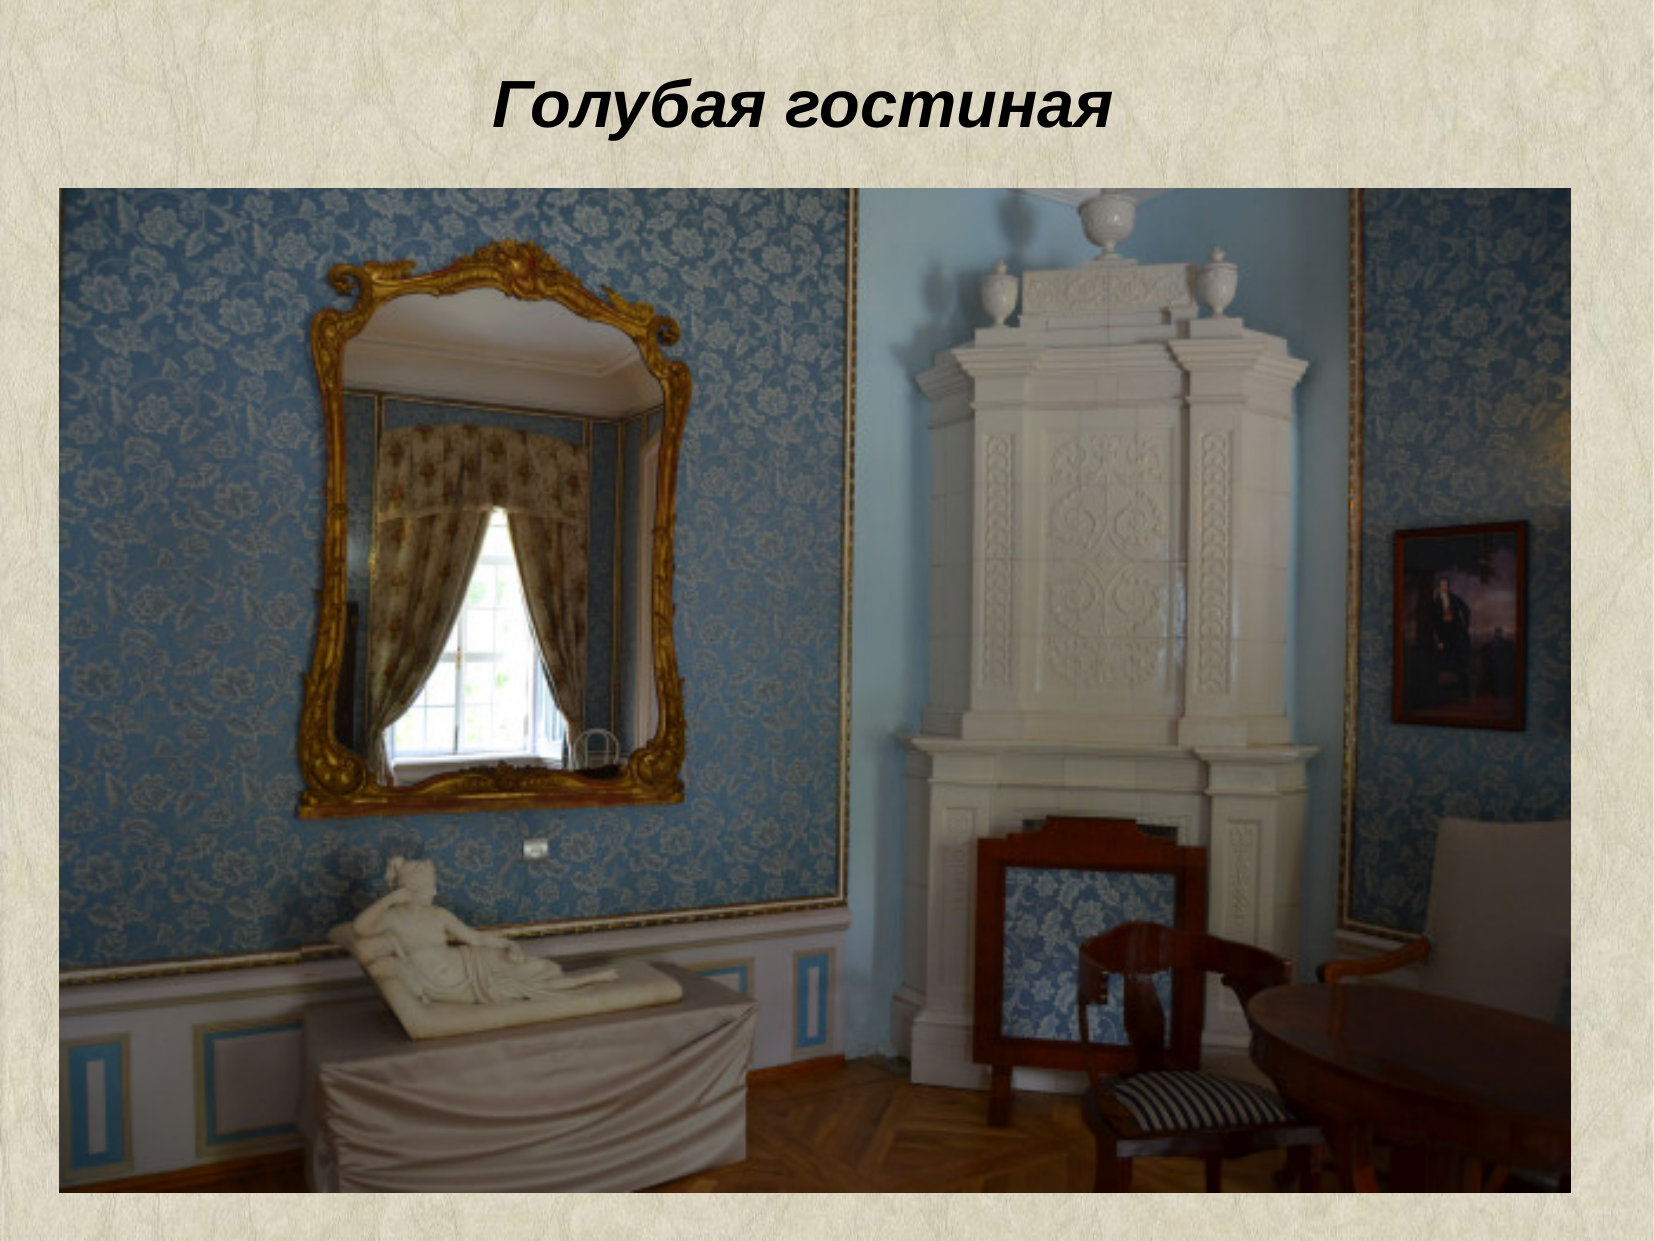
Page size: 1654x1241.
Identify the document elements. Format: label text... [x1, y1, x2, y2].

title Голубая гостиная [59, 47, 1548, 162]
picture [0, 0, 1654, 1241]
